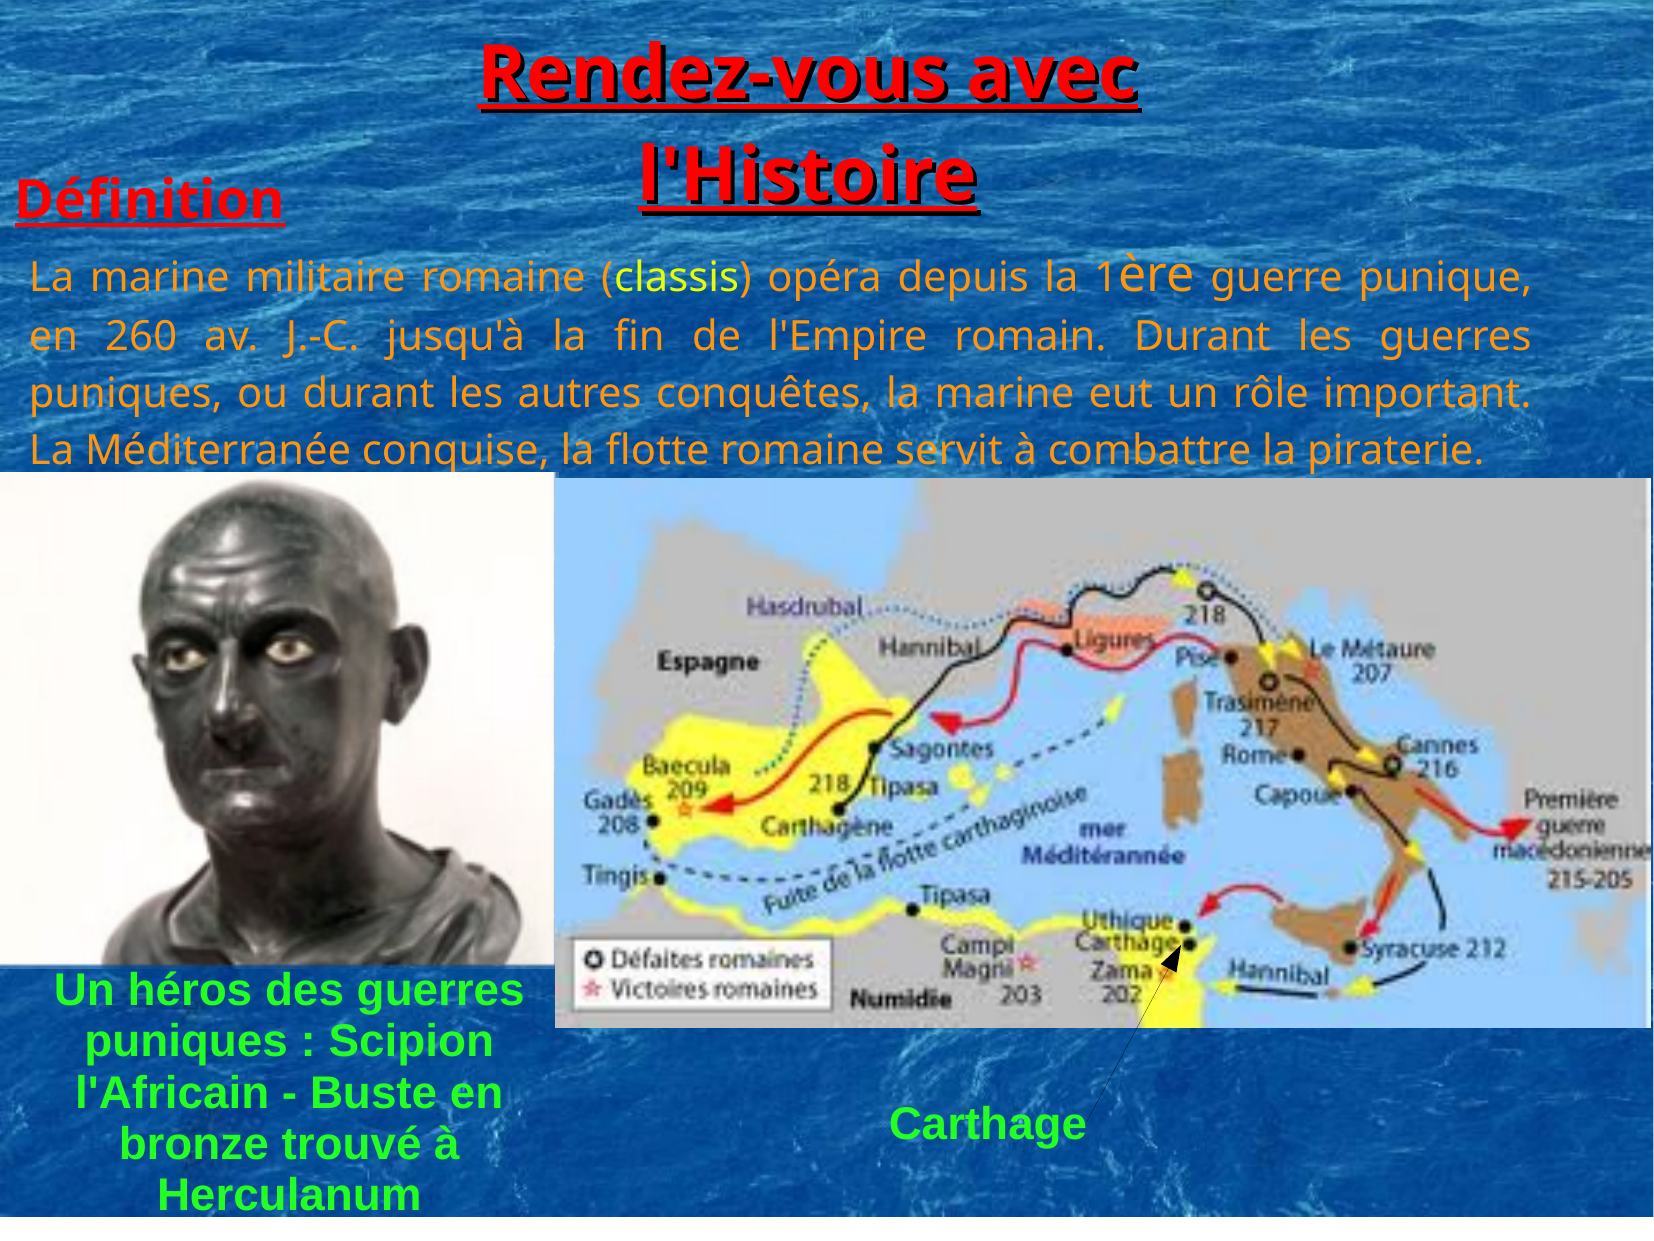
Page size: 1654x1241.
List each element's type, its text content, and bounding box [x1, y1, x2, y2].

text_box Définition [0, 153, 709, 244]
text_box Rendez-vous avec l'Histoire [283, 10, 1332, 130]
text_box Carthage [874, 1090, 1103, 1158]
text_box Un héros des guerres puniques : Scipion l'Africain - Buste en bronze trouvé à Herculanum [23, 956, 556, 1233]
text_box La marine militaire romaine (classis) opéra depuis la 1ère guerre punique, en 260 av. J.-C. jusqu'à la fin de l'Empire romain. Durant les guerres puniques, ou durant les autres conquêtes, la marine eut un rôle important. La Méditerranée conquise, la flotte romaine servit à combattre la piraterie. [13, 230, 1548, 478]
picture [0, 0, 1654, 1217]
